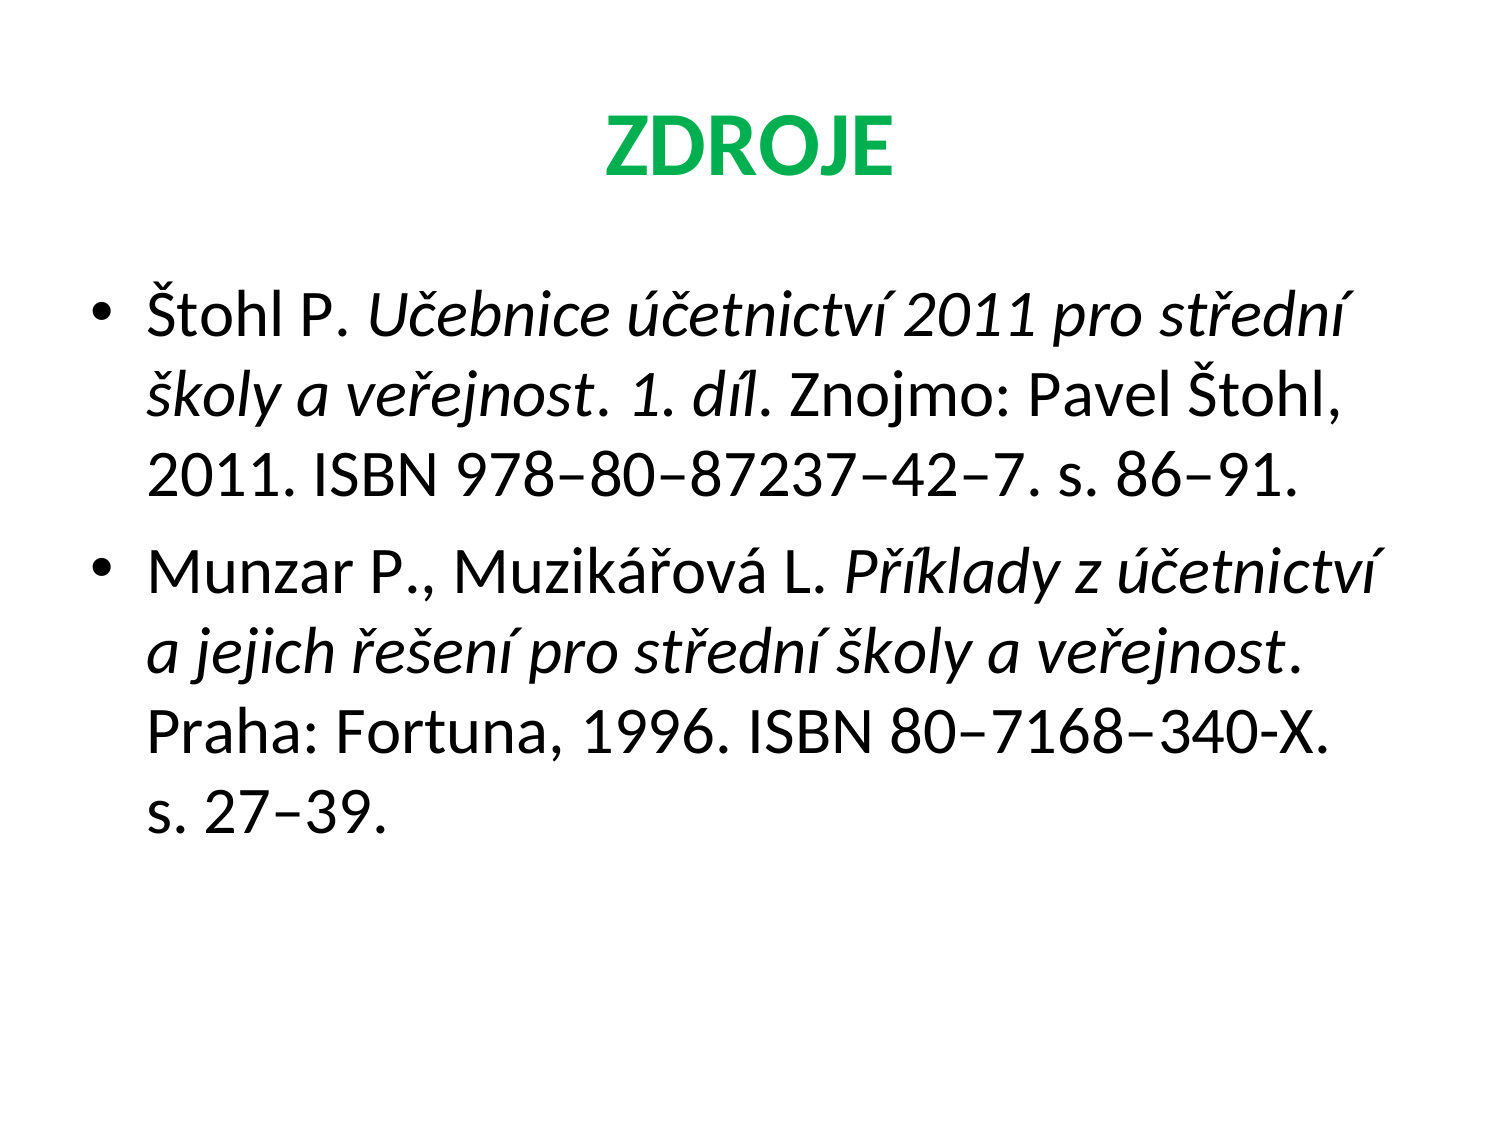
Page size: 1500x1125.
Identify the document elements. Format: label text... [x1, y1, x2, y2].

list Štohl P. Učebnice účetnictví 2011 pro střední školy a veřejnost. 1. díl. Znojmo: Pavel Štohl, 2011. ISBN 978–80–87237–42–7. s. 86–91. Munzar P., Muzikářová L. Příklady z účetnictví a jejich řešení pro střední školy a veřejnost. Praha: Fortuna, 1996. ISBN 80–7168–340-X. s. 27–39. [75, 262, 1426, 1006]
title ZDROJE [75, 45, 1426, 233]
